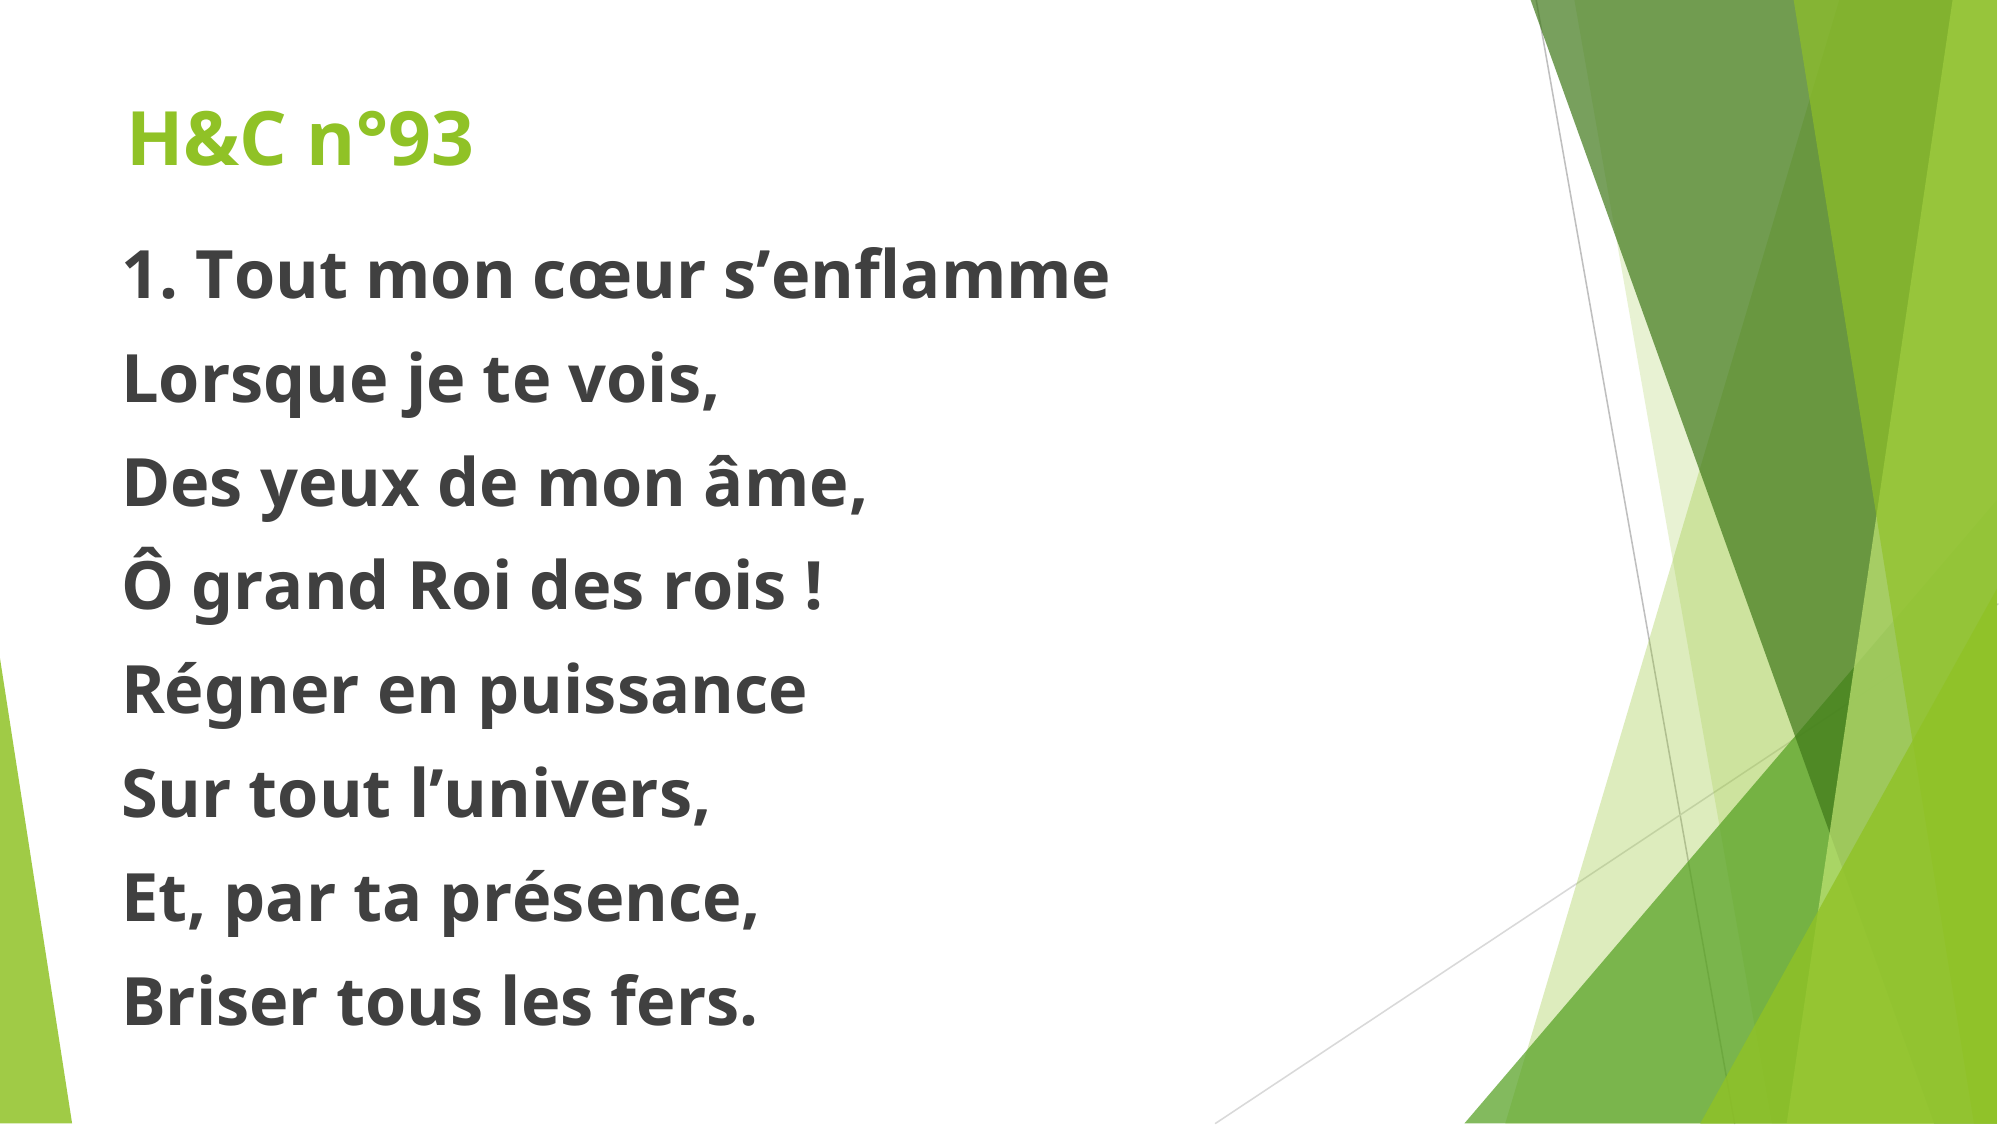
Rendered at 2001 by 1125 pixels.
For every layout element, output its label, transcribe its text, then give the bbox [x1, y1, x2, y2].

text_box H&C n°93 [111, 82, 1522, 201]
text_box 1. Tout mon cœur s’enflamme Lorsque je te vois, Des yeux de mon âme, Ô grand Roi des rois ! Régner en puissance Sur tout l’univers, Et, par ta présence, Briser tous les fers. [106, 212, 1973, 1037]
